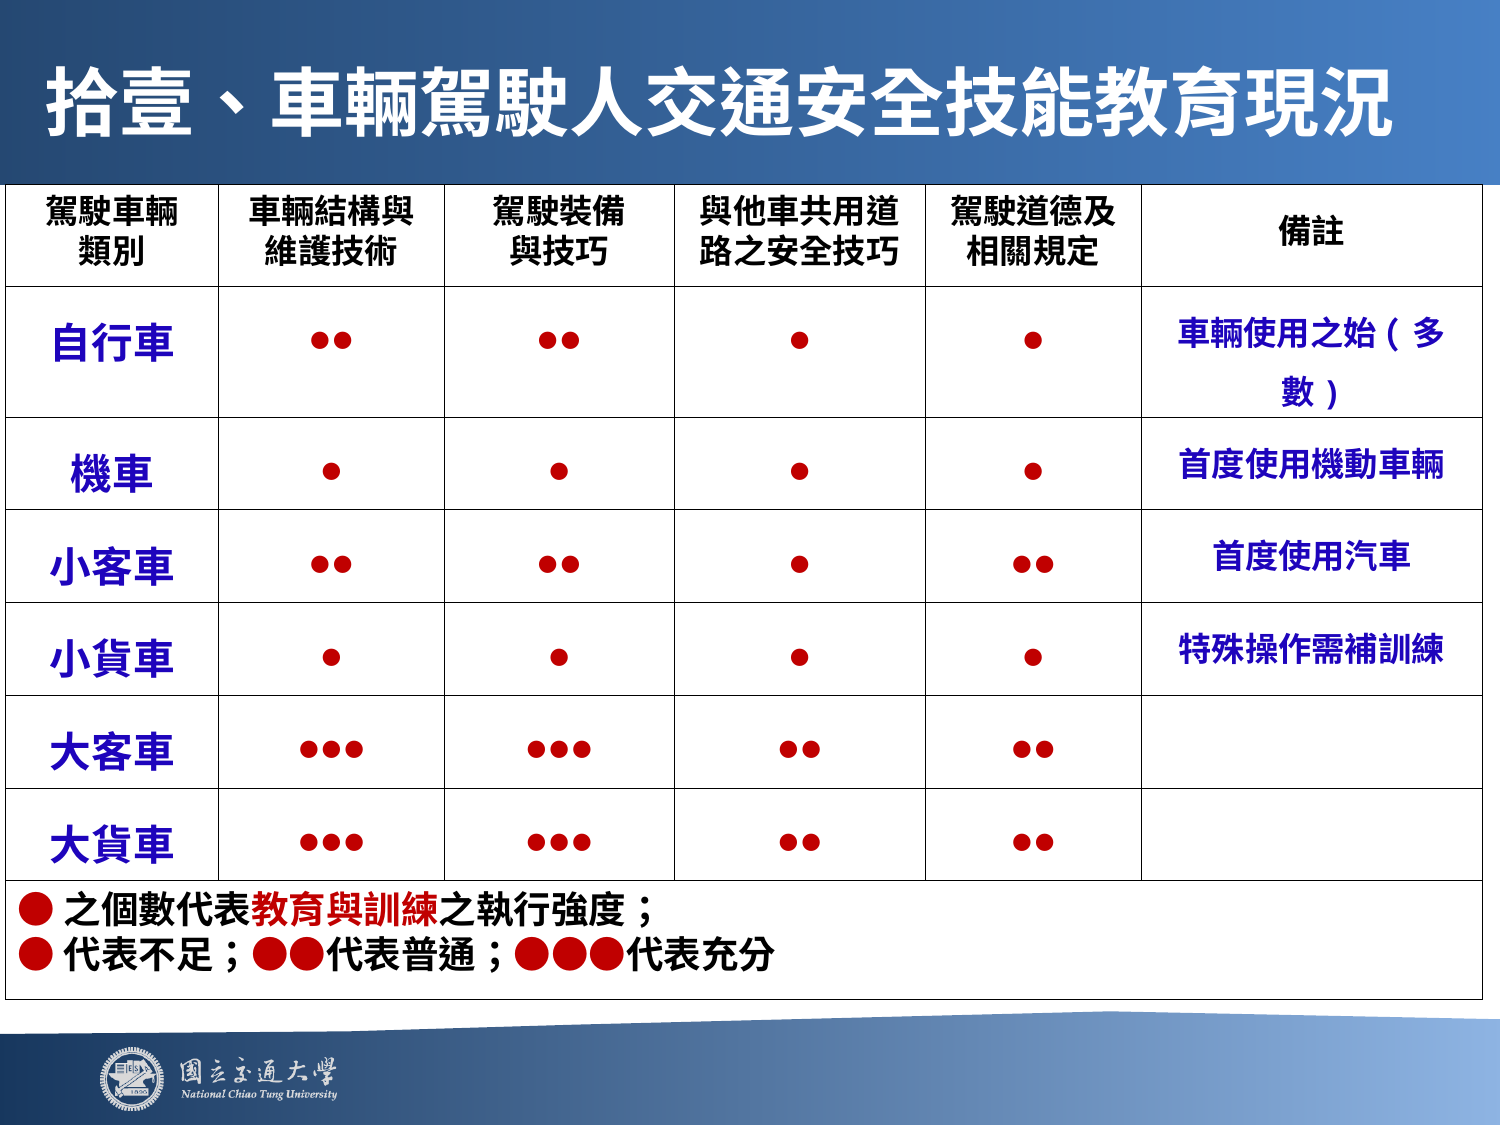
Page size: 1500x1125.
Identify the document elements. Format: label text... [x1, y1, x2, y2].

table_cell ● [926, 418, 1141, 509]
title 拾壹、車輛駕駛人交通安全技能教育現況 [29, 30, 1483, 171]
table_cell ● [675, 603, 925, 695]
table_header 駕駛車輛 類別 [6, 185, 218, 286]
table_header 車輛結構與 維護技術 [219, 185, 444, 286]
table_cell ●● [675, 789, 925, 880]
table_cell ● [926, 287, 1141, 417]
table_cell ●● [926, 510, 1141, 602]
table_cell ● [675, 418, 925, 509]
table_cell ●●● [445, 789, 674, 880]
table_cell ●● [926, 789, 1141, 880]
table_cell ●● [445, 510, 674, 602]
table_header 備註 [1142, 185, 1482, 286]
table_cell ●● [926, 696, 1141, 788]
table_cell ● [926, 603, 1141, 695]
table_cell ● [675, 510, 925, 602]
table_cell 大客車 [6, 696, 218, 788]
table_cell ●●● [219, 789, 444, 880]
table_cell ●●● [445, 696, 674, 788]
table_cell 首度使用汽車 [1142, 510, 1482, 602]
table_cell ● [675, 287, 925, 417]
table_cell 大貨車 [6, 789, 218, 880]
table_cell 機車 [6, 418, 218, 509]
table_cell ●● [445, 287, 674, 417]
table_cell 首度使用機動車輛 [1142, 418, 1482, 509]
table_cell ● [445, 418, 674, 509]
table_cell 小貨車 [6, 603, 218, 695]
table_cell [1142, 789, 1482, 880]
table_cell ● [219, 603, 444, 695]
table_header 與他車共用道路之安全技巧 [675, 185, 925, 286]
table_cell ●● [675, 696, 925, 788]
table_cell ●●● [219, 696, 444, 788]
table_cell ●之個數代表教育與訓練之執行強度； ●代表不足；●●代表普通；●●●代表充分 [6, 881, 1482, 999]
table_cell 小客車 [6, 510, 218, 602]
table_cell ● [219, 418, 444, 509]
table_cell 車輛使用之始(多數) [1142, 287, 1482, 417]
table_cell ● [445, 603, 674, 695]
table_cell ●● [219, 287, 444, 417]
table_cell 特殊操作需補訓練 [1142, 603, 1482, 695]
table_header 駕駛裝備 與技巧 [445, 185, 674, 286]
table_cell ●● [219, 510, 444, 602]
table_cell [1142, 696, 1482, 788]
table_cell 自行車 [6, 287, 218, 417]
table_header 駕駛道德及 相關規定 [926, 185, 1141, 286]
